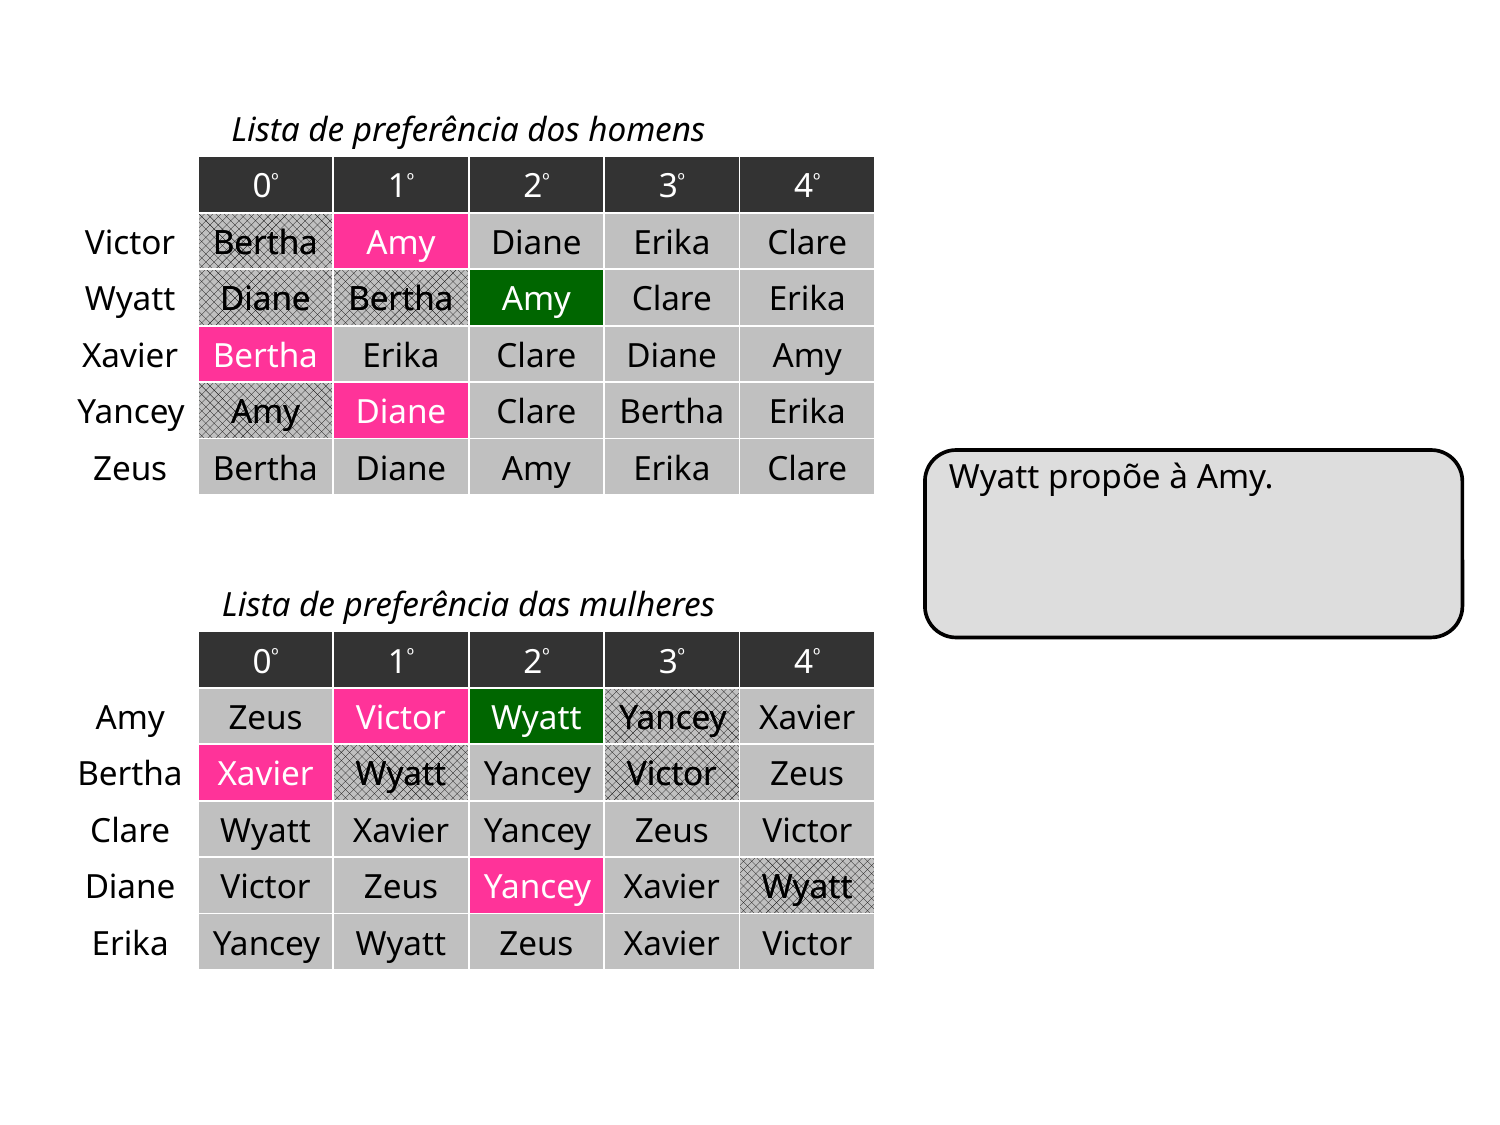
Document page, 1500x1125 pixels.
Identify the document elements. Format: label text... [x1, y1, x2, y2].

text_box Diane [197, 269, 333, 326]
text_box Victor [604, 745, 740, 801]
text_box Victor [333, 687, 468, 744]
text_box Wyatt propõe à Amy. [924, 450, 1463, 638]
text_box Yancey [468, 857, 605, 914]
text_box Amy [469, 269, 605, 326]
text_box Wyatt [468, 687, 604, 745]
text_box Diane [334, 382, 469, 439]
text_box Wyatt [333, 744, 469, 801]
text_box Amy [197, 382, 334, 439]
text_box Yancey [604, 687, 740, 745]
text_box Xavier [197, 744, 333, 801]
text_box Amy [334, 212, 469, 269]
text_box Bertha [197, 212, 334, 269]
text_box Wyatt [739, 857, 875, 914]
text_box Bertha [197, 326, 334, 382]
text_box Bertha [333, 269, 469, 326]
